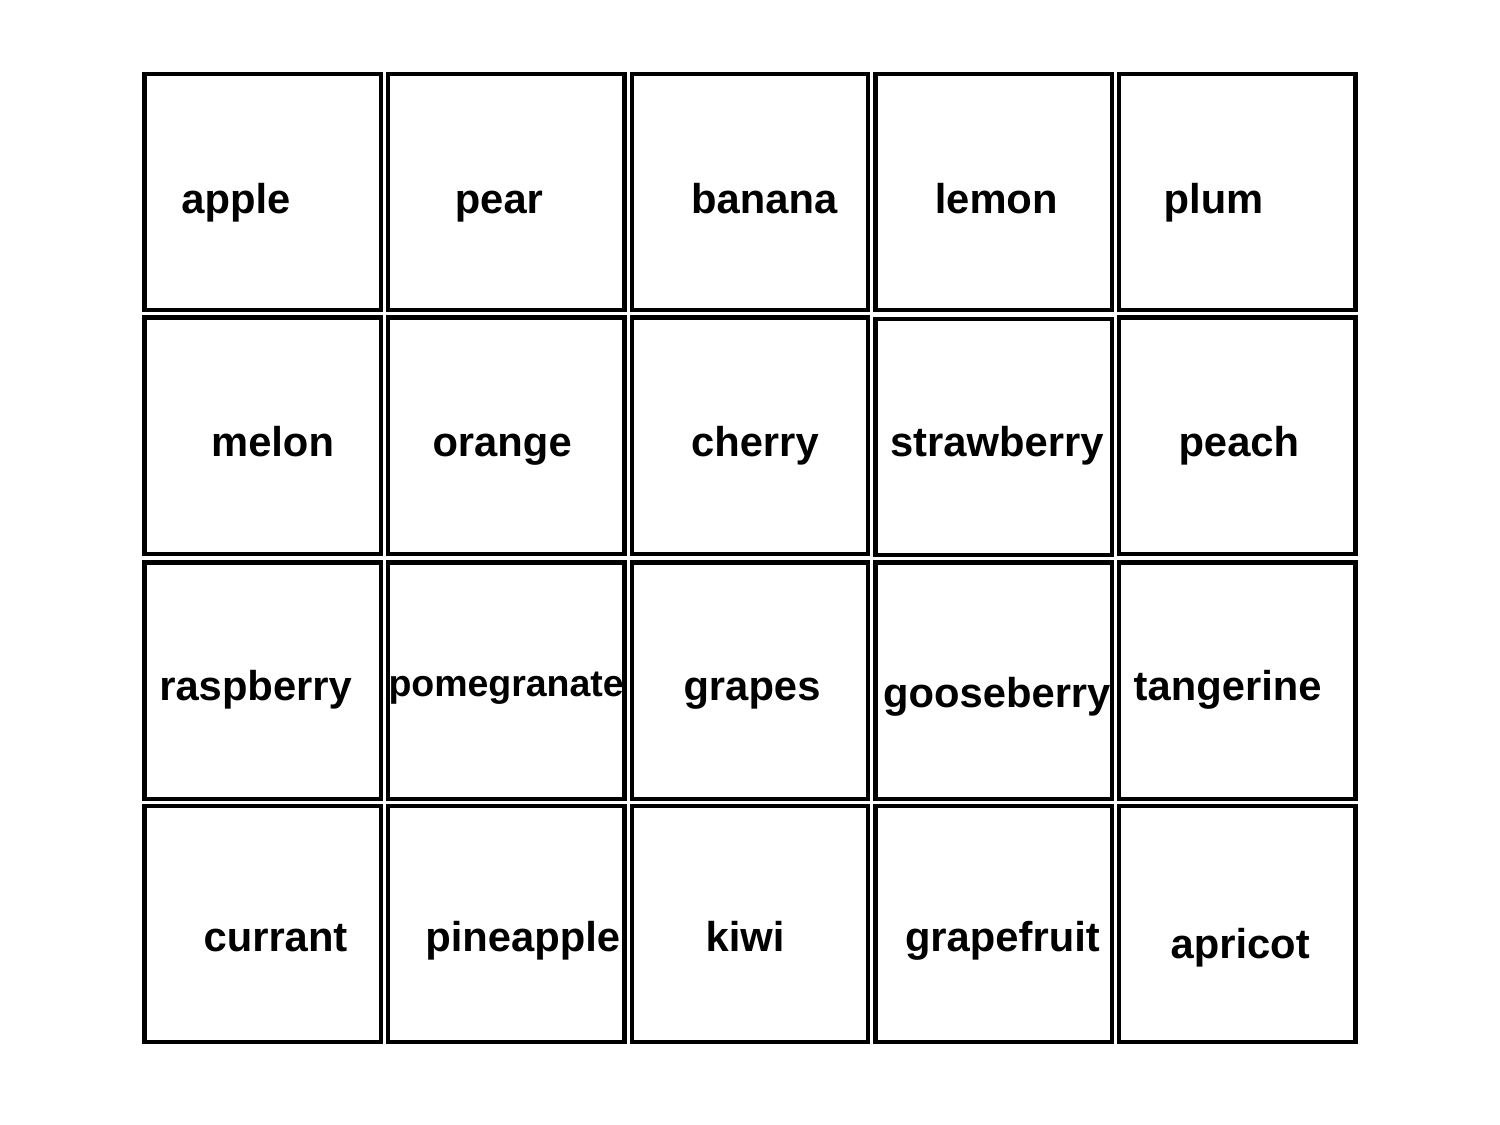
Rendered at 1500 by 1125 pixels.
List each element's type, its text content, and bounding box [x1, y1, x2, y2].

text_box [1119, 317, 1356, 554]
text_box [388, 805, 625, 1043]
text_box tangerine [1118, 651, 1337, 717]
text_box [875, 73, 1112, 310]
text_box [1119, 73, 1356, 310]
text_box [875, 725, 1112, 799]
text_box raspberry [144, 651, 367, 717]
text_box [388, 317, 625, 554]
text_box [875, 473, 1112, 555]
text_box currant [188, 902, 363, 968]
text_box apricot [1155, 909, 1337, 975]
text_box gooseberry [868, 658, 1126, 725]
text_box [1119, 562, 1356, 799]
text_box peach [1163, 407, 1315, 473]
text_box lemon [919, 163, 1073, 230]
text_box melon [196, 407, 361, 473]
text_box [388, 562, 625, 650]
text_box [631, 73, 869, 310]
text_box [875, 562, 1112, 658]
text_box [388, 712, 625, 799]
text_box pomegranate [373, 650, 639, 712]
text_box [144, 317, 381, 554]
text_box [144, 73, 381, 310]
text_box cherry [676, 407, 834, 473]
text_box [631, 562, 869, 799]
text_box banana [676, 163, 853, 230]
text_box [388, 73, 625, 310]
text_box [631, 317, 869, 554]
text_box [1119, 805, 1356, 1043]
text_box [875, 318, 1112, 407]
text_box pineapple [410, 902, 635, 968]
text_box strawberry [875, 407, 1131, 473]
text_box grapefruit [890, 902, 1115, 968]
text_box [875, 805, 1112, 1043]
text_box kiwi [690, 902, 800, 968]
text_box apple [166, 163, 315, 230]
text_box orange [417, 407, 636, 473]
text_box [631, 805, 869, 1043]
text_box [144, 805, 381, 1043]
text_box plum [1148, 163, 1290, 230]
text_box grapes [668, 651, 847, 717]
text_box pear [440, 163, 558, 230]
text_box [144, 562, 381, 799]
